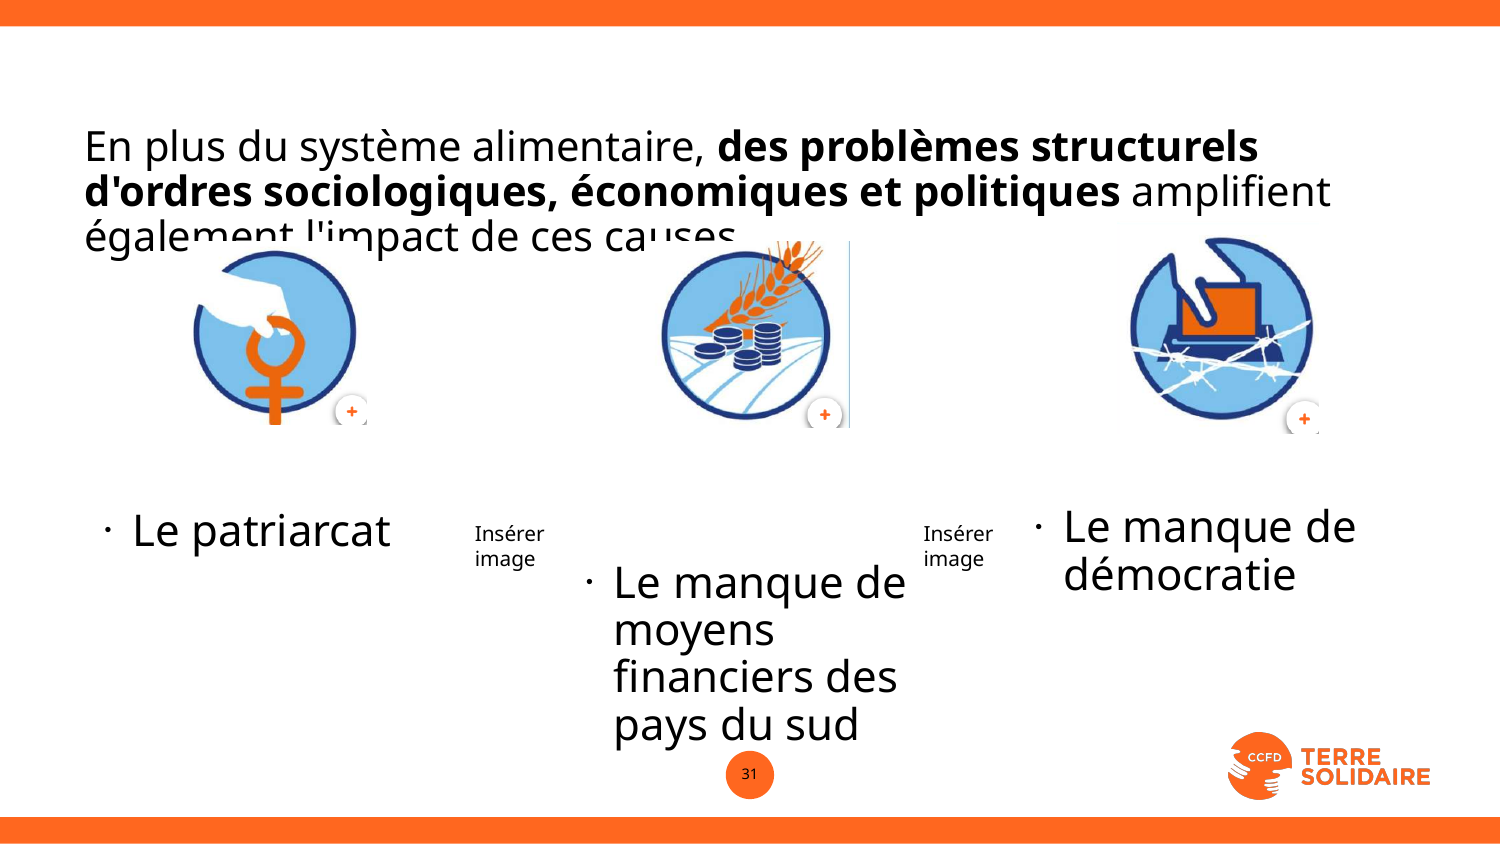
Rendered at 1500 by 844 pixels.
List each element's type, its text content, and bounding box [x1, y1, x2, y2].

picture [648, 241, 850, 428]
list Le manque de démocratie [1020, 497, 1377, 549]
list Le patriarcat [89, 501, 446, 553]
picture [1117, 221, 1319, 434]
title En plus du système alimentaire, des problèmes structurels d'ordres sociologiques, économiques et politiques amplifient également l'impact de ces causes... [69, 117, 1429, 199]
picture [1228, 732, 1430, 800]
list Le manque de moyens financiers des pays du sud [571, 553, 928, 604]
picture [191, 241, 367, 425]
